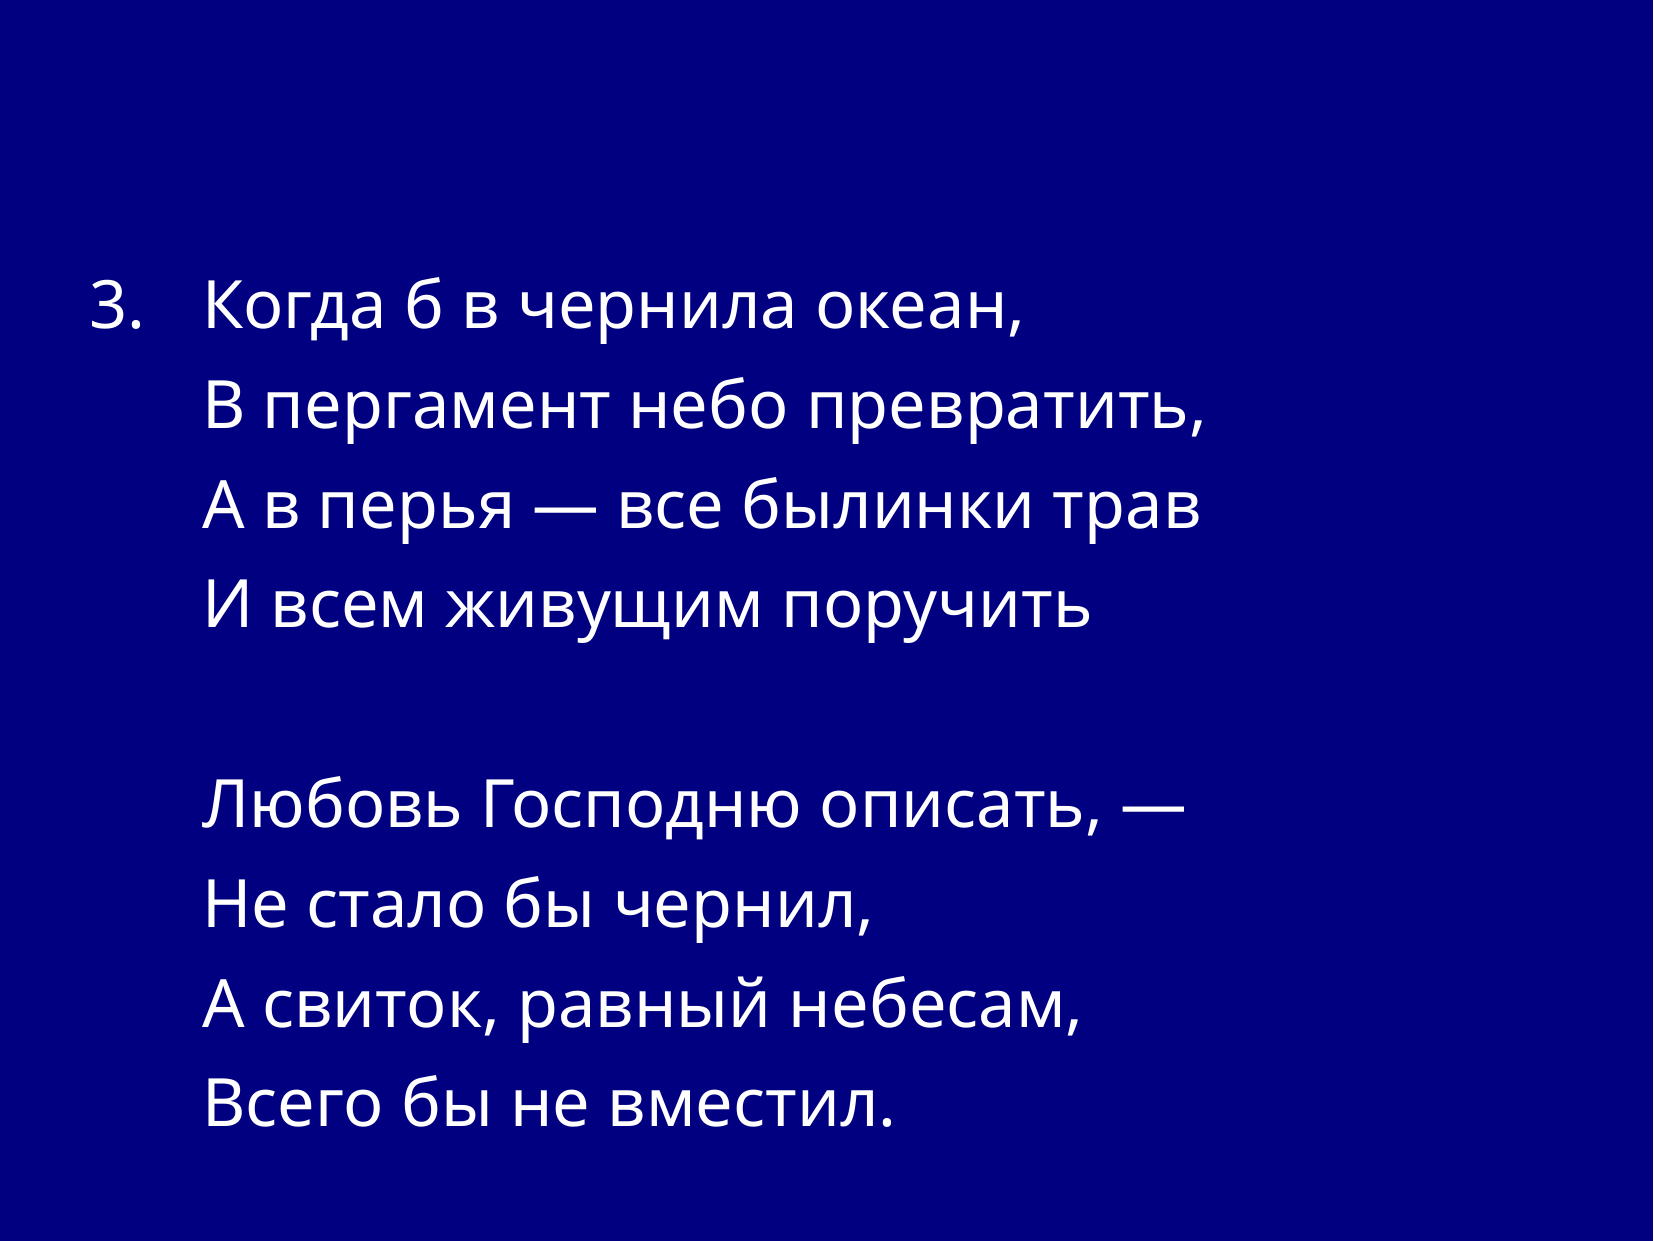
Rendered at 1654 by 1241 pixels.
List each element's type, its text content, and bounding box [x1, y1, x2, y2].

text_box 3. Когда б в чернила океан, В пергамент небо превратить, А в перья — все былинки трав И всем живущим поручить Любовь Господню описать, — Не стало бы чернил, А свиток, равный небесам, Всего бы не вместил. [75, 150, 1576, 1163]
